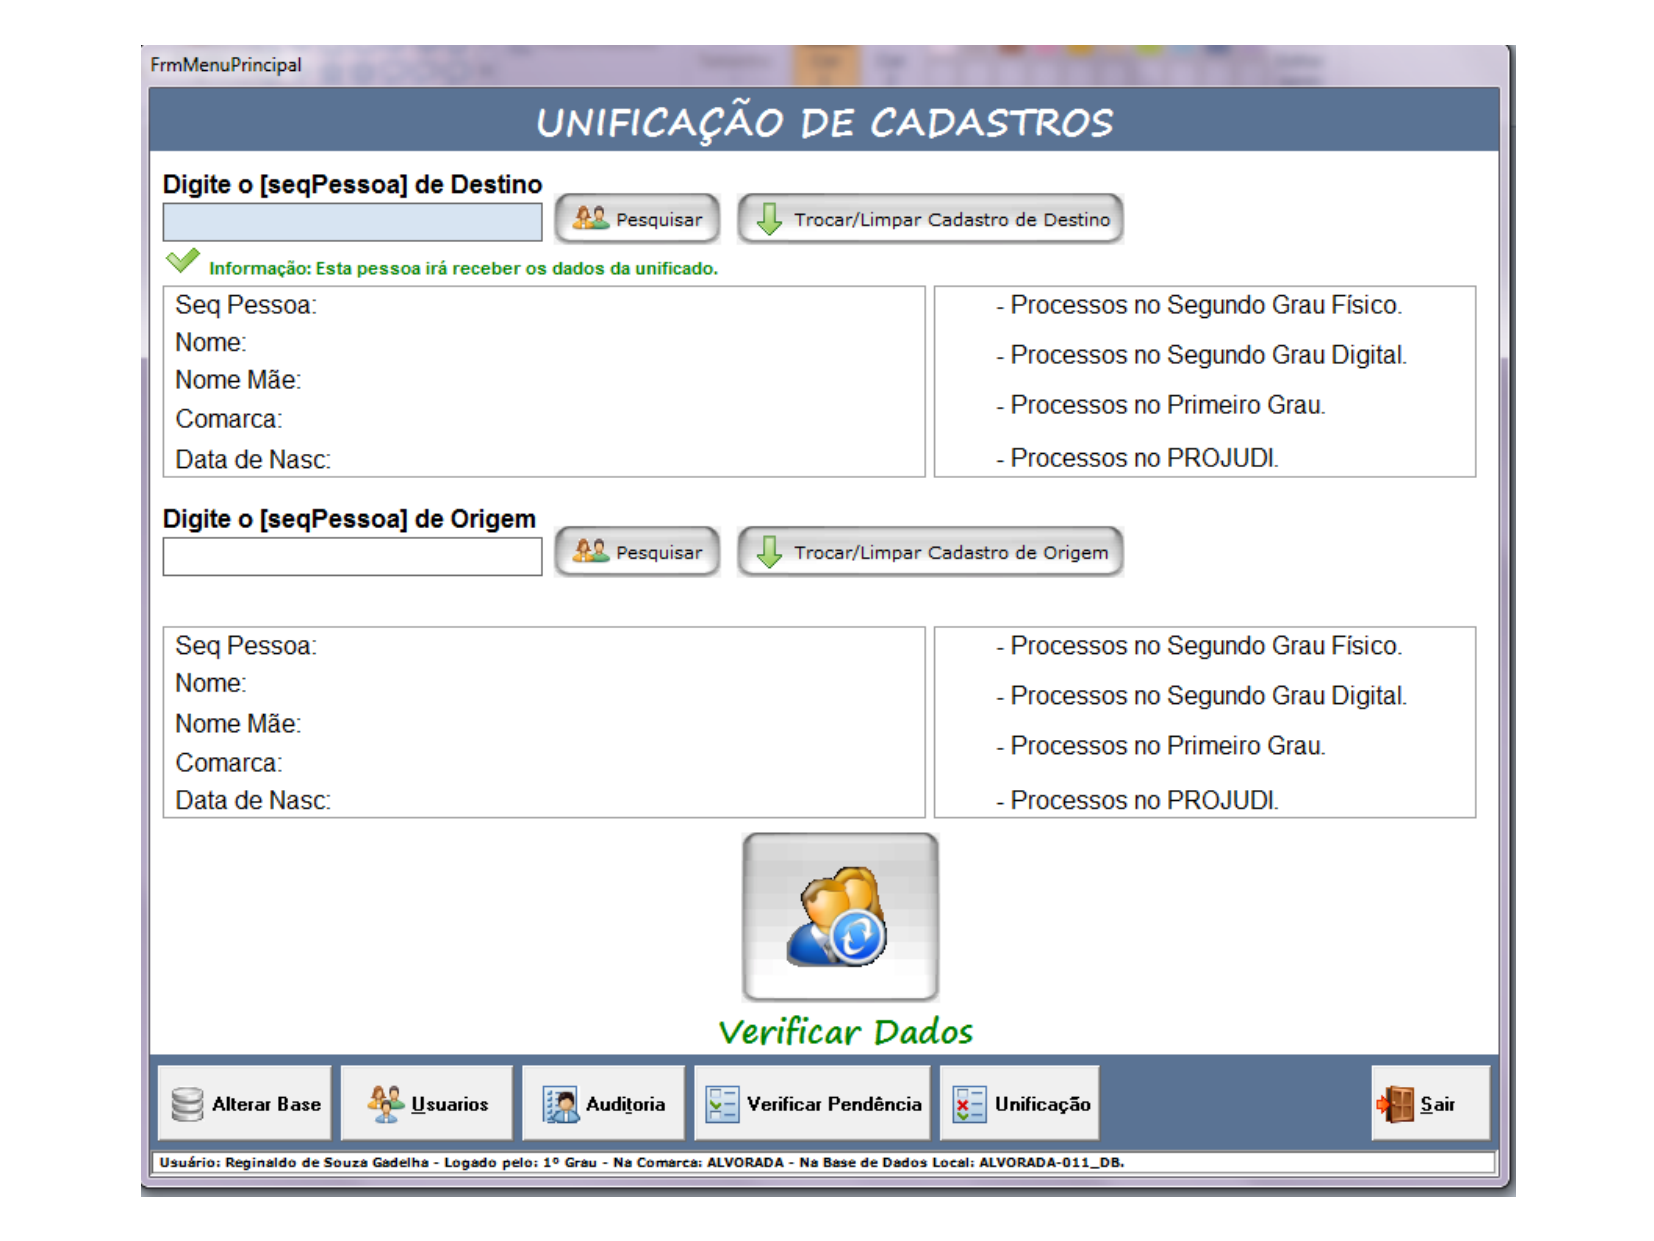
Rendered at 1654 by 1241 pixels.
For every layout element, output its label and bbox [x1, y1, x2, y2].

picture [141, 45, 1516, 1197]
